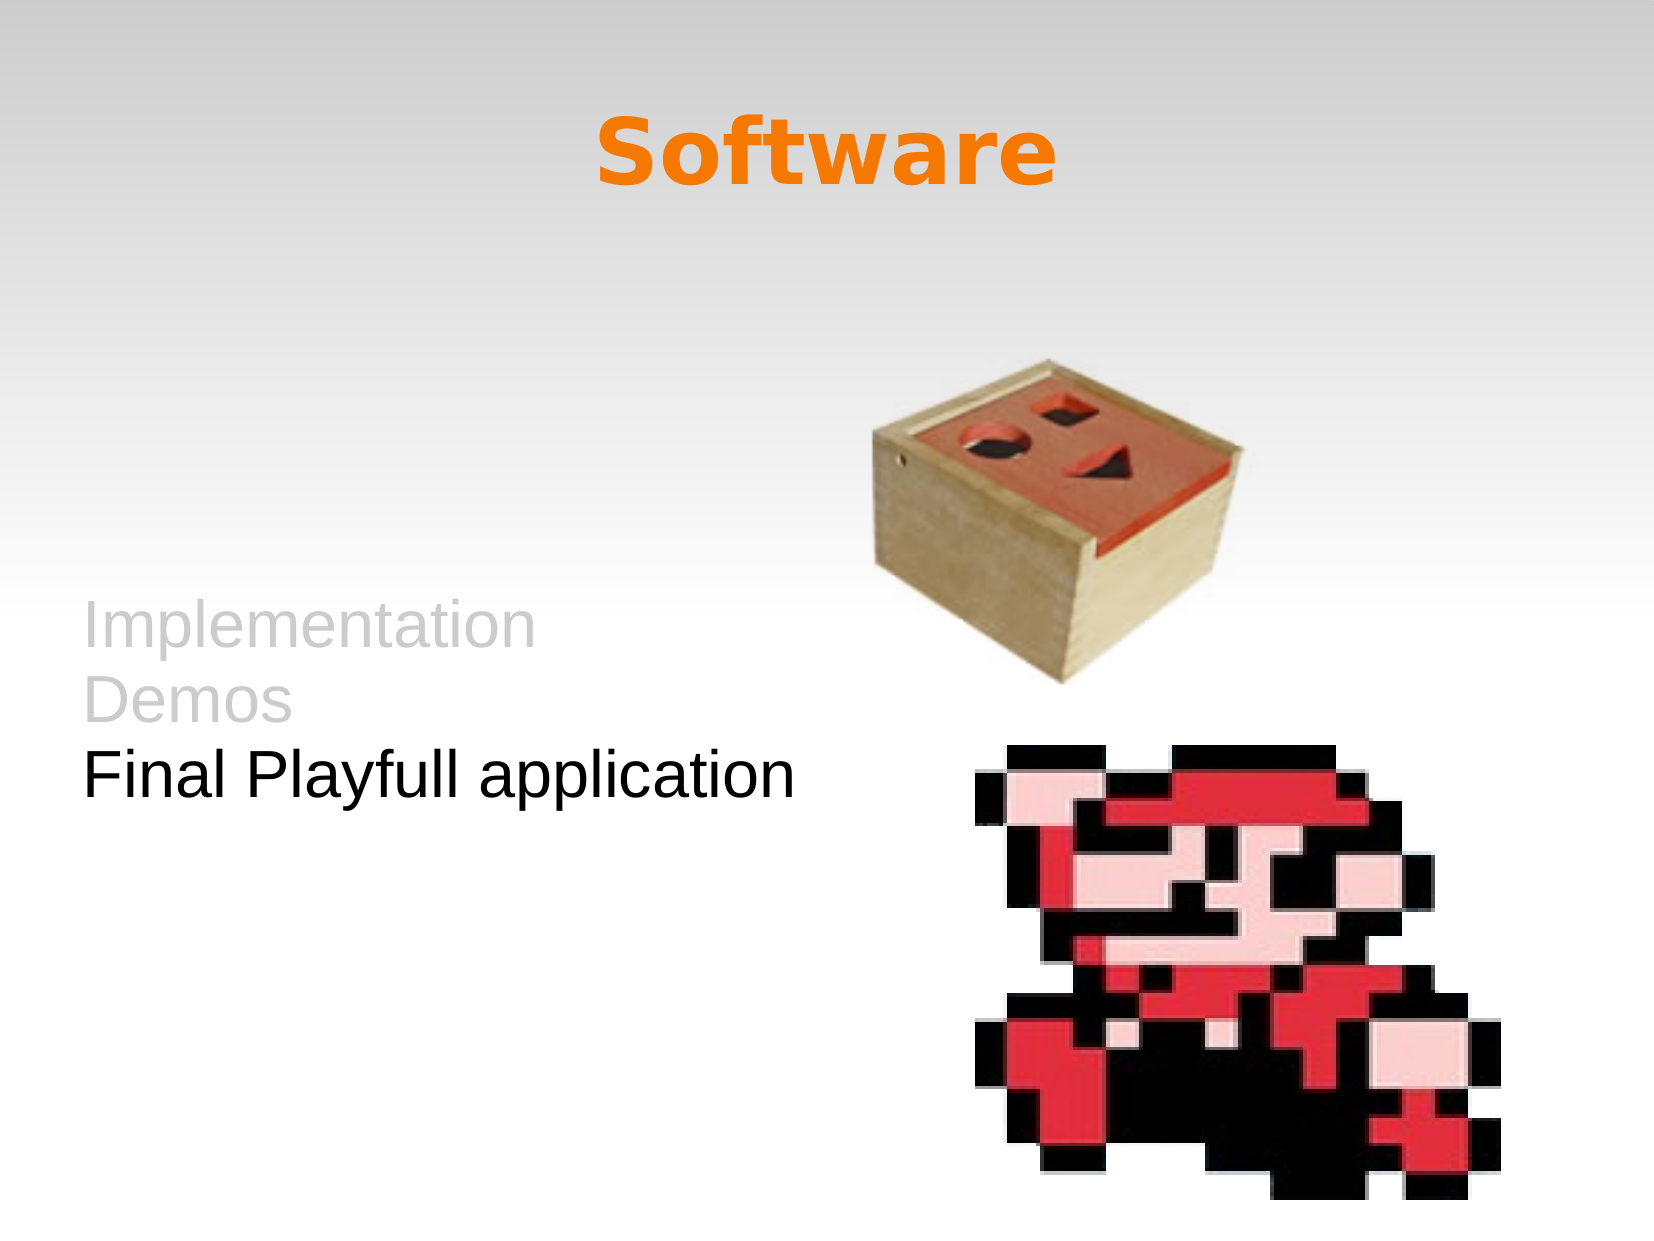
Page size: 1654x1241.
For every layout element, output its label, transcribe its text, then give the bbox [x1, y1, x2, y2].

subtitle Implementation Demos Final Playfull application [82, 297, 1571, 1102]
title Software [82, 56, 1571, 250]
picture [850, 337, 1276, 713]
picture [975, 745, 1501, 1201]
